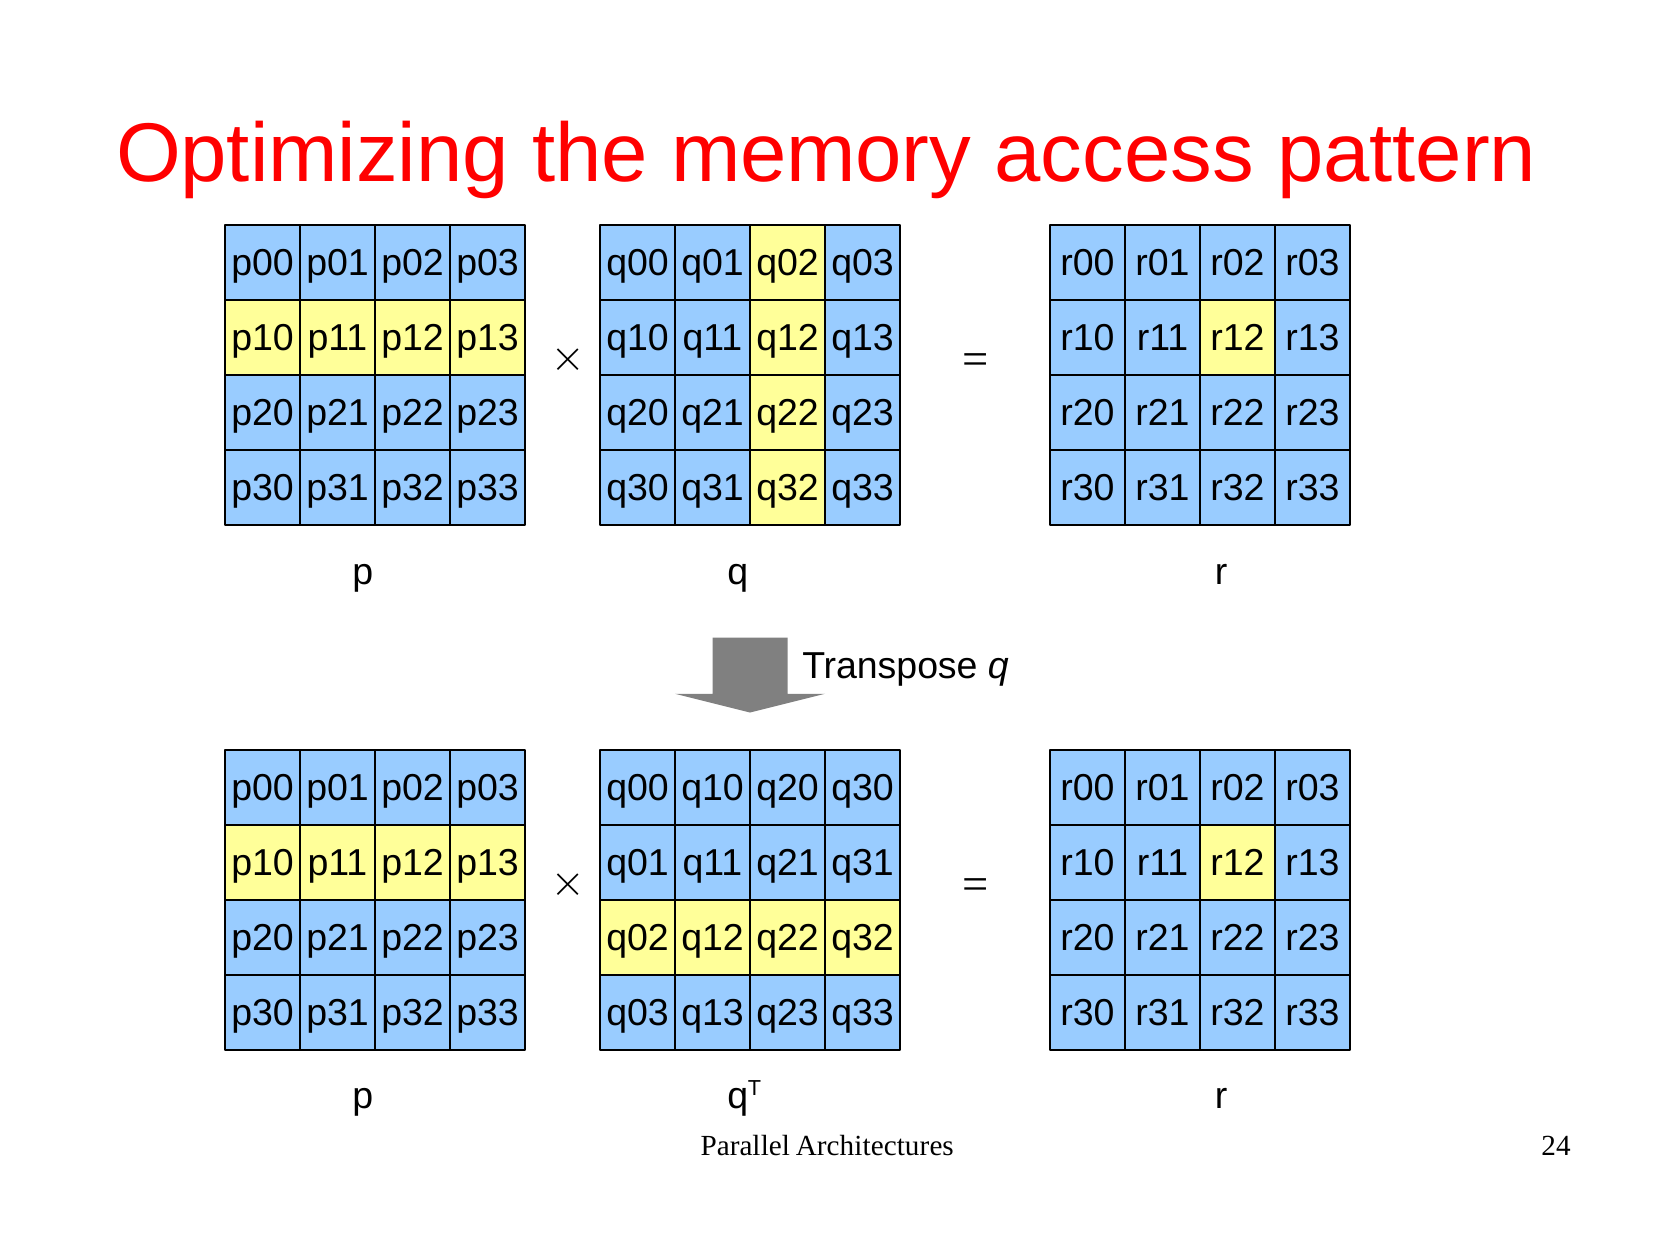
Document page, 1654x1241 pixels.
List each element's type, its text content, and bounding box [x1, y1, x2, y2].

text_box p23 [450, 900, 526, 975]
text_box p20 [225, 375, 300, 450]
text_box q22 [750, 900, 825, 975]
text_box q [712, 543, 763, 601]
text_box r02 [1200, 750, 1275, 825]
text_box q33 [825, 975, 901, 1051]
text_box p03 [450, 225, 526, 300]
text_box q00 [600, 225, 675, 300]
text_box r12 [1200, 300, 1275, 375]
text_box [675, 637, 821, 713]
text_box q31 [675, 450, 750, 526]
text_box r31 [1125, 450, 1200, 526]
text_box q12 [750, 300, 825, 375]
text_box p21 [300, 900, 375, 975]
title Optimizing the memory access pattern [82, 49, 1571, 257]
text_box r12 [1200, 825, 1275, 900]
text_box p30 [225, 450, 300, 526]
text_box r [1200, 1066, 1238, 1124]
text_box p31 [300, 450, 375, 526]
text_box r03 [1275, 750, 1351, 825]
text_box r30 [1050, 450, 1125, 526]
text_box q10 [675, 750, 750, 825]
text_box p20 [225, 900, 300, 975]
text_box r00 [1050, 750, 1125, 825]
text_box q03 [825, 225, 901, 300]
text_box q00 [600, 750, 675, 825]
text_box q12 [675, 900, 750, 975]
text_box q02 [600, 900, 675, 975]
text_box r03 [1275, 225, 1351, 300]
text_box ´ [538, 337, 598, 402]
text_box = [945, 862, 1006, 927]
text_box r22 [1200, 375, 1275, 450]
text_box r23 [1275, 375, 1351, 450]
text_box q21 [675, 375, 750, 450]
text_box q10 [600, 300, 675, 375]
text_box q33 [825, 450, 901, 526]
text_box p13 [450, 825, 526, 900]
text_box q32 [750, 450, 825, 526]
text_box p01 [300, 225, 375, 300]
text_box p33 [450, 450, 526, 526]
text_box p10 [225, 825, 300, 900]
text_box p11 [300, 825, 375, 900]
text_box p10 [225, 300, 300, 375]
text_box q22 [750, 375, 825, 450]
text_box r32 [1200, 975, 1275, 1051]
text_box p13 [450, 300, 526, 375]
text_box p32 [375, 975, 450, 1051]
text_box r10 [1050, 300, 1125, 375]
text_box r00 [1050, 225, 1125, 300]
text_box q32 [825, 900, 901, 975]
text_box r01 [1125, 750, 1200, 825]
text_box r11 [1125, 300, 1200, 375]
text_box r21 [1125, 900, 1200, 975]
text_box r [1200, 543, 1238, 601]
text_box p12 [375, 825, 450, 900]
text_box r01 [1125, 225, 1200, 300]
text_box qT [712, 1066, 777, 1126]
text_box q01 [675, 225, 750, 300]
text_box p03 [450, 750, 526, 825]
text_box ´ [538, 862, 598, 927]
text_box q20 [750, 750, 825, 825]
text_box q11 [675, 300, 750, 375]
text_box q02 [750, 225, 825, 300]
text_box q23 [750, 975, 825, 1051]
text_box r11 [1125, 825, 1200, 900]
text_box q21 [750, 825, 825, 900]
text_box r20 [1050, 375, 1125, 450]
text_box p23 [450, 375, 526, 450]
text_box p [337, 543, 388, 601]
text_box r33 [1275, 450, 1351, 526]
text_box Transpose q [787, 637, 1024, 695]
text_box r13 [1275, 825, 1351, 900]
text_box p01 [300, 750, 375, 825]
text_box r20 [1050, 900, 1125, 975]
text_box p21 [300, 375, 375, 450]
text_box p22 [375, 375, 450, 450]
text_box p00 [225, 750, 300, 825]
text_box r33 [1275, 975, 1351, 1051]
text_box p [337, 1066, 388, 1124]
text_box q30 [600, 450, 675, 526]
text_box = [945, 337, 1006, 402]
text_box r32 [1200, 450, 1275, 526]
text_box p31 [300, 975, 375, 1051]
text_box r22 [1200, 900, 1275, 975]
text_box p02 [375, 750, 450, 825]
text_box r02 [1200, 225, 1275, 300]
text_box q13 [675, 975, 750, 1051]
text_box r30 [1050, 975, 1125, 1051]
text_box p22 [375, 900, 450, 975]
text_box q31 [825, 825, 901, 900]
text_box p30 [225, 975, 300, 1051]
text_box r13 [1275, 300, 1351, 375]
text_box r10 [1050, 825, 1125, 900]
text_box q23 [825, 375, 901, 450]
text_box q03 [600, 975, 675, 1051]
text_box p00 [225, 225, 300, 300]
text_box r21 [1125, 375, 1200, 450]
text_box q01 [600, 825, 675, 900]
text_box p02 [375, 225, 450, 300]
text_box q11 [675, 825, 750, 900]
text_box r23 [1275, 900, 1351, 975]
text_box q30 [825, 750, 901, 825]
text_box p32 [375, 450, 450, 526]
text_box r31 [1125, 975, 1200, 1051]
text_box q13 [825, 300, 901, 375]
text_box q20 [600, 375, 675, 450]
text_box p12 [375, 300, 450, 375]
text_box p33 [450, 975, 526, 1051]
text_box p11 [300, 300, 375, 375]
